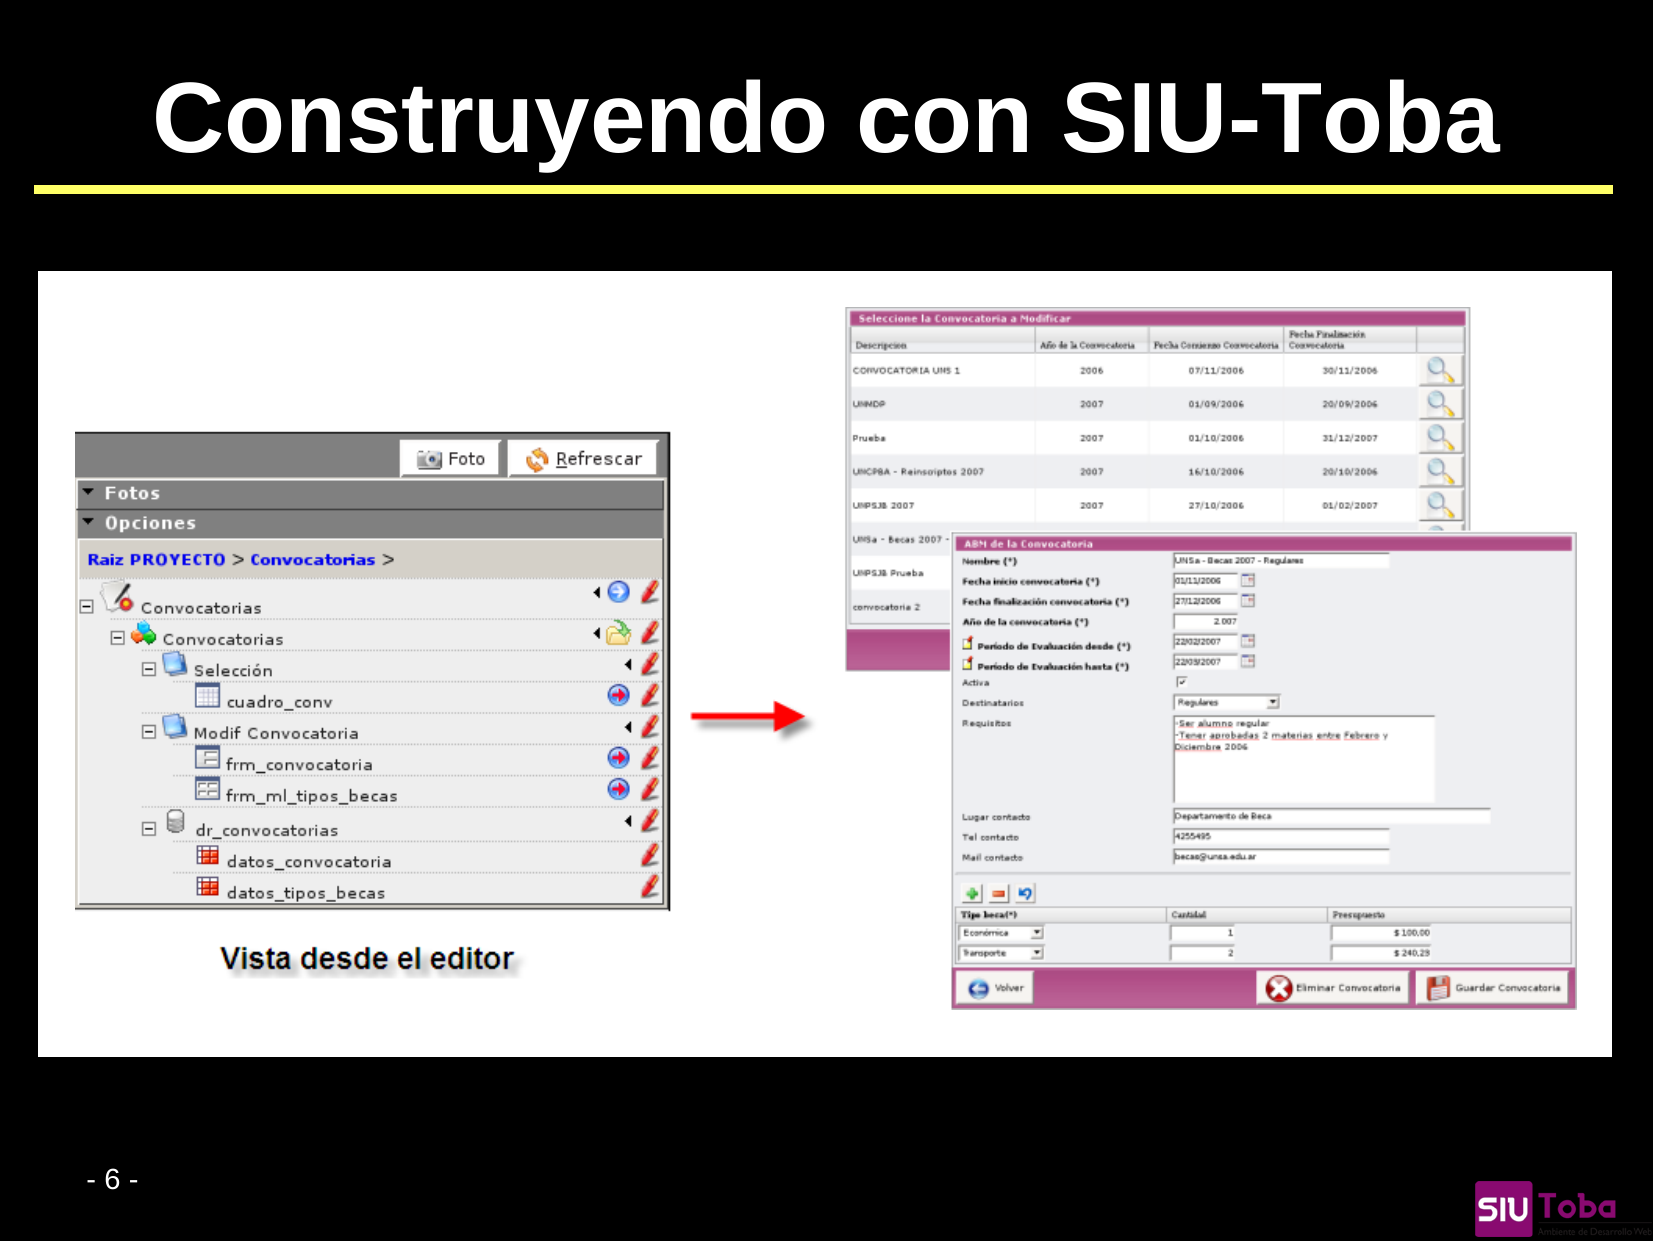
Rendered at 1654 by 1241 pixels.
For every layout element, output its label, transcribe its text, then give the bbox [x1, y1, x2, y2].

text_box [37, 270, 1613, 1058]
picture [1475, 1181, 1652, 1237]
picture [75, 307, 1577, 1010]
title Construyendo con SIU-Toba [58, 47, 1594, 188]
